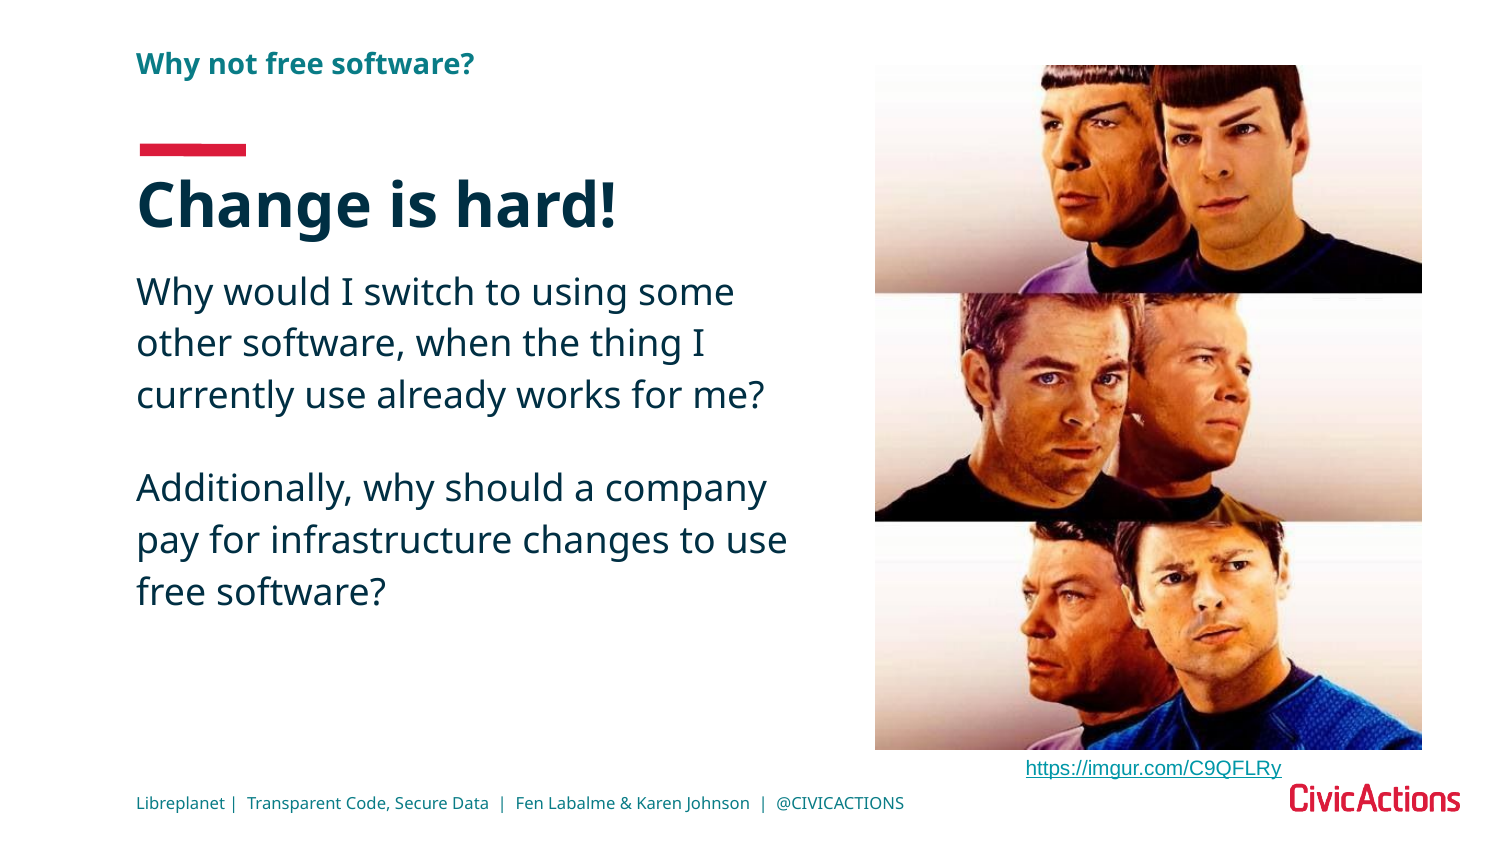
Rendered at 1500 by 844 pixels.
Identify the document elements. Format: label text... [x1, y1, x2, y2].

title Why not free software? [121, 30, 1375, 112]
text_box https://imgur.com/C9QFLRy [878, 739, 1429, 778]
text_box Libreplanet | Transparent Code, Secure Data | Fen Labalme & Karen Johnson | @CIVICACTIONS [121, 778, 1467, 817]
picture [875, 65, 1422, 750]
list Change is hard! Why would I switch to using some other software, when the thing I currently use already works for me? Additionally, why should a company pay for infrastructure changes to use free software? [121, 150, 853, 545]
